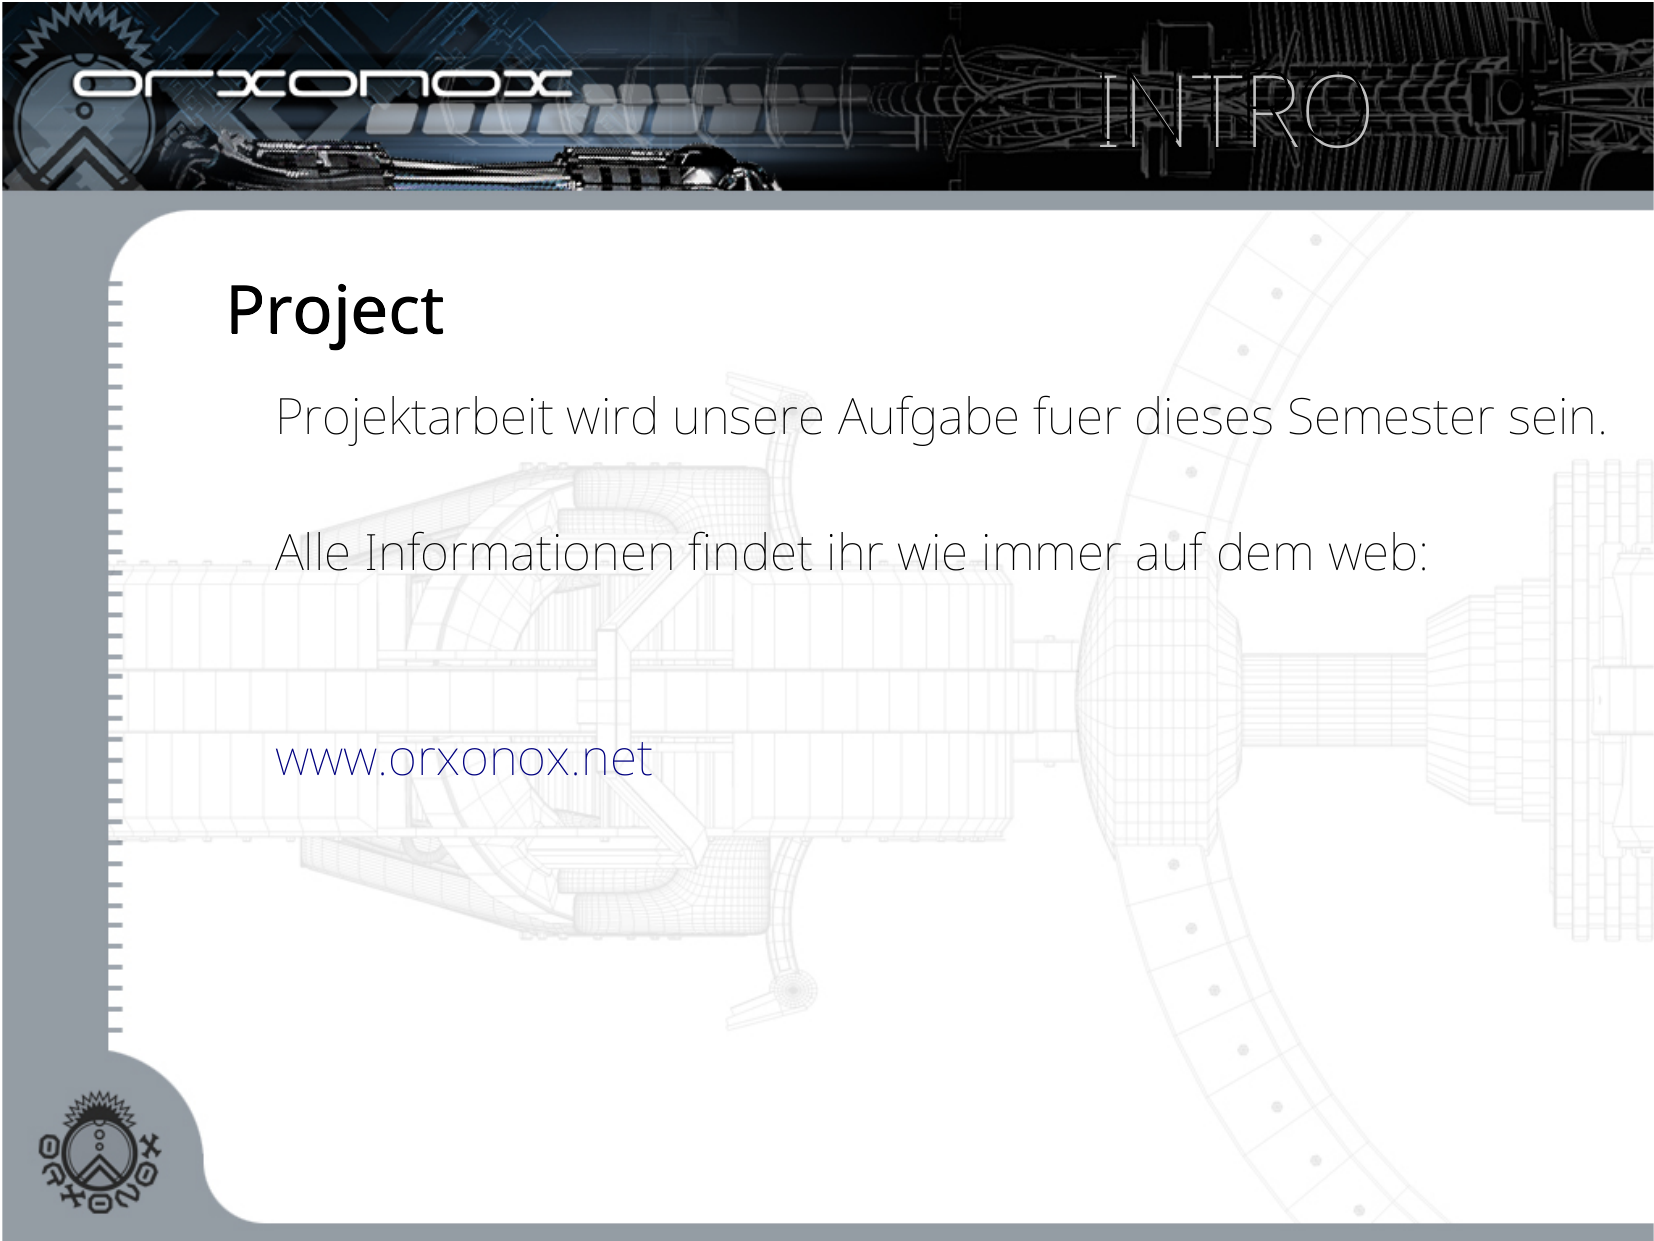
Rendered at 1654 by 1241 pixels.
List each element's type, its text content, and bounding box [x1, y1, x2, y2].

text_box INTRO [1038, 27, 1501, 151]
text_box Project [225, 262, 1463, 331]
text_box Projektarbeit wird unsere Aufgabe fuer dieses Semester sein. Alle Informationen findet ihr wie immer auf dem web: www.orxonox.net [225, 373, 1654, 767]
picture [2, 2, 1654, 1241]
